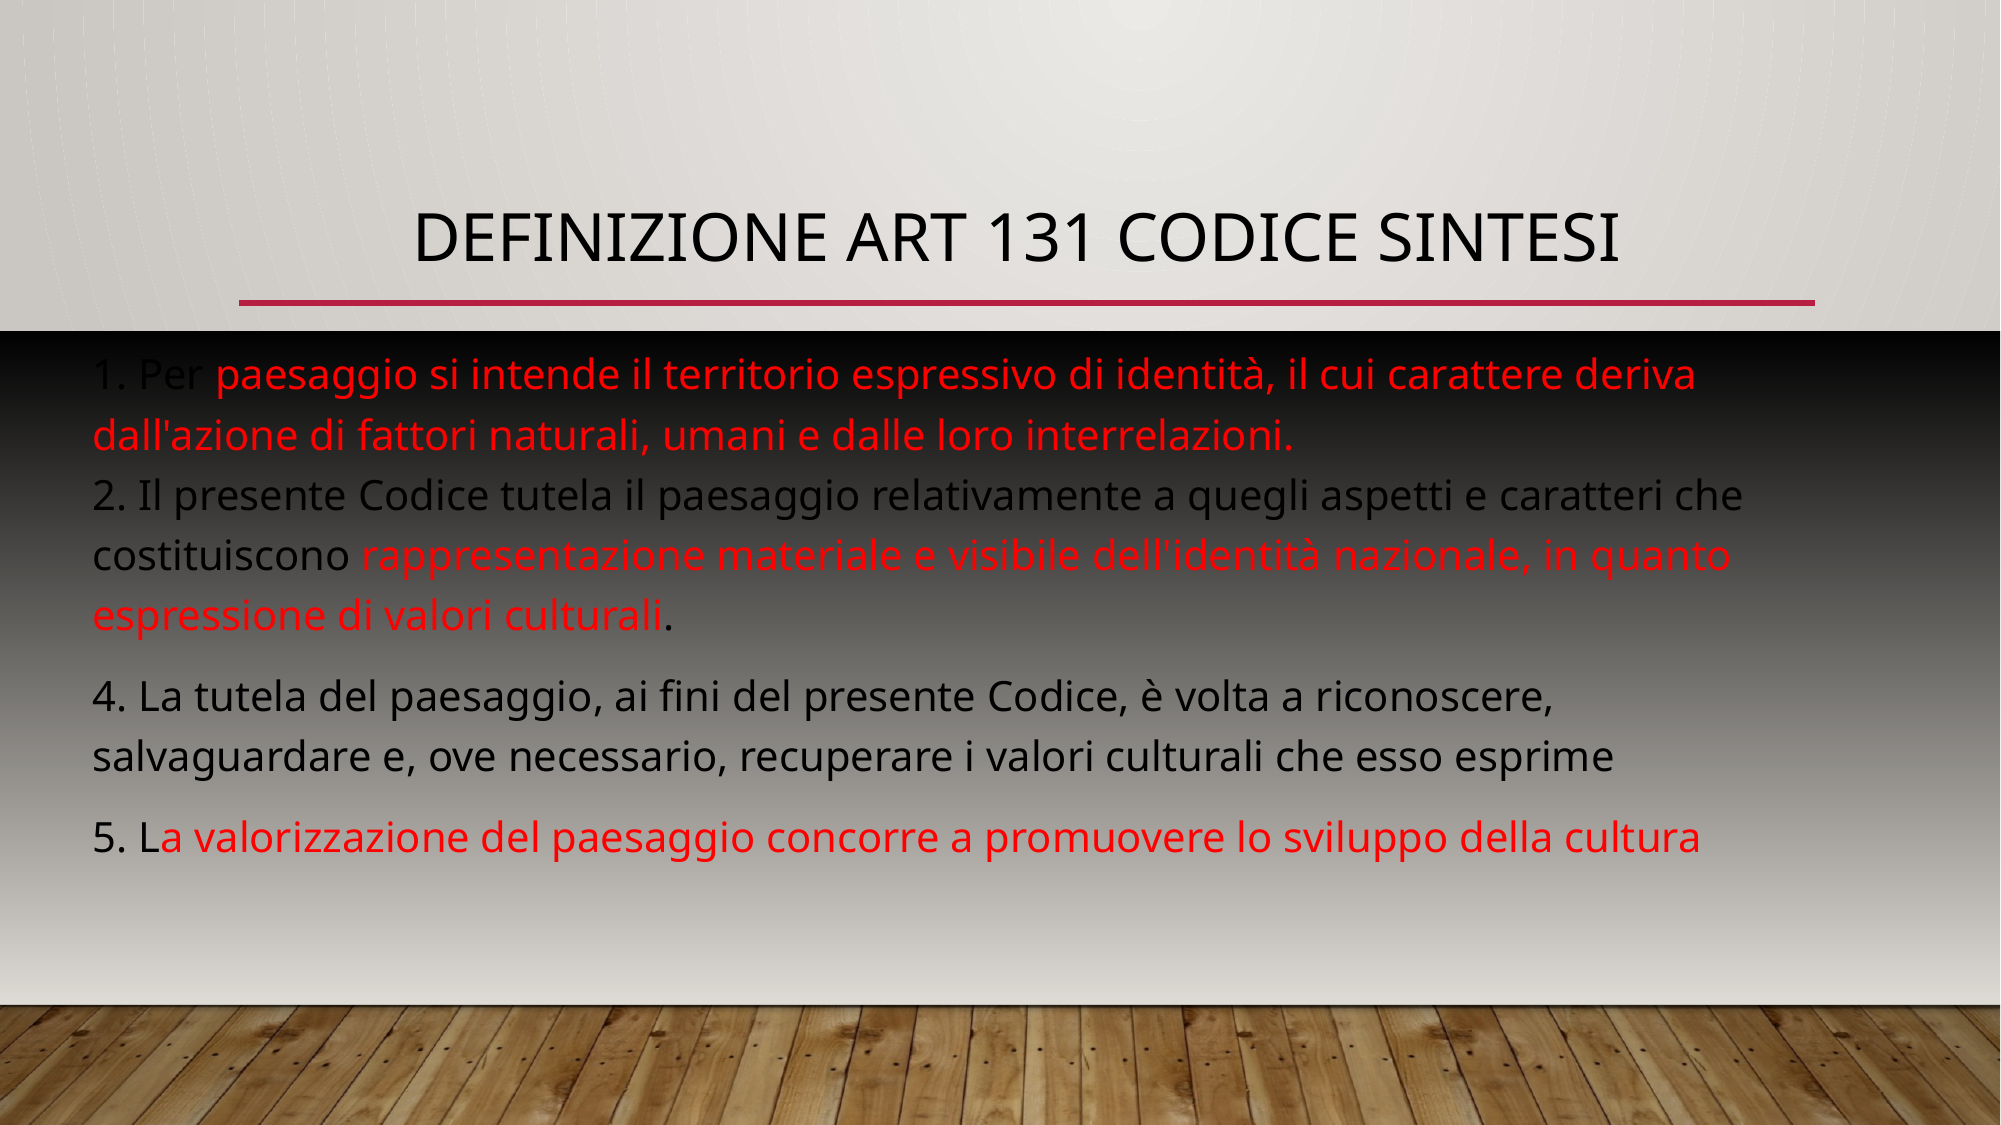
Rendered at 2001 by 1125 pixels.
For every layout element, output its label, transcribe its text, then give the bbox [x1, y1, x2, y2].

list 1. Per paesaggio si intende il territorio espressivo di identità, il cui carattere deriva dall'azione di fattori naturali, umani e dalle loro interrelazioni. 2. Il presente Codice tutela il paesaggio relativamente a quegli aspetti e caratteri che costituiscono rappresentazione materiale e visibile dell'identità nazionale, in quanto espressione di valori culturali. 4. La tutela del paesaggio, ai fini del presente Codice, è volta a riconoscere, salvaguardare e, ove necessario, recuperare i valori culturali che esso esprime 5. La valorizzazione del paesaggio concorre a promuovere lo sviluppo della cultura [77, 330, 1814, 897]
title Definizione art 131 codice sintesi [238, 196, 1814, 305]
